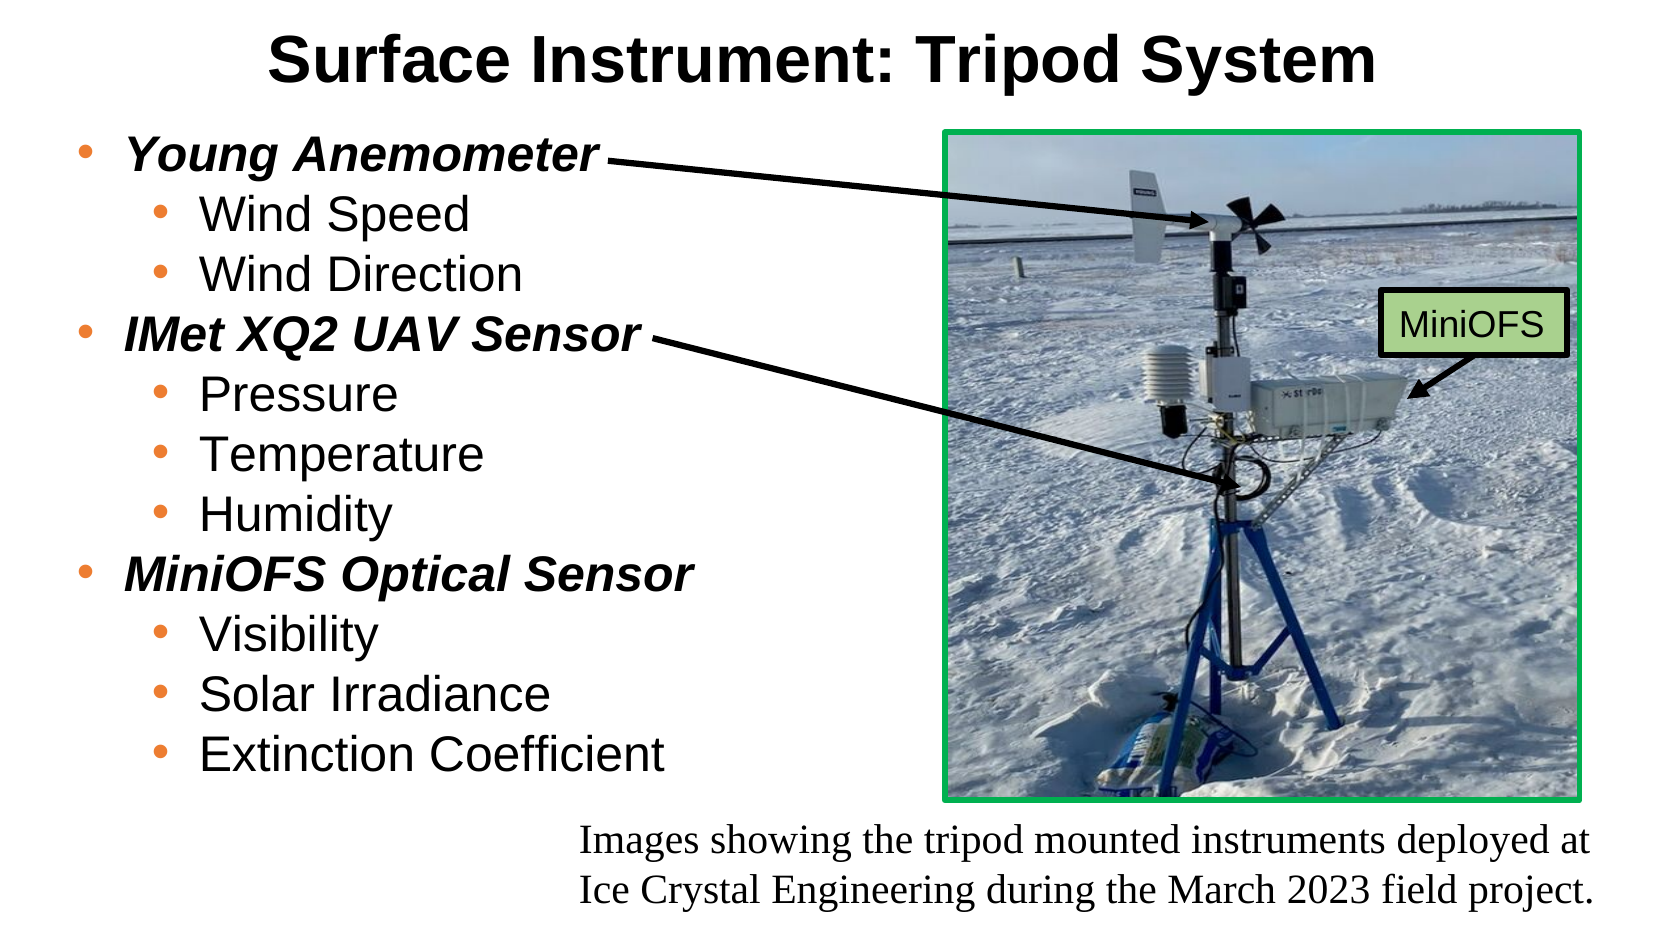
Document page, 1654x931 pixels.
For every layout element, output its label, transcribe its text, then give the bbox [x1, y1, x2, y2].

text_box Images showing the tripod mounted instruments deployed at Ice Crystal Engineering during the March 2023 field project. [570, 813, 1615, 912]
picture [947, 135, 1577, 798]
text_box Young Anemometer Wind Speed Wind Direction IMet XQ2 UAV Sensor Pressure Temperature Humidity MiniOFS Optical Sensor Visibility Solar Irradiance Extinction Coefficient [62, 113, 784, 789]
title Surface Instrument: Tripod System [0, 5, 1651, 107]
text_box MiniOFS [1381, 289, 1567, 356]
